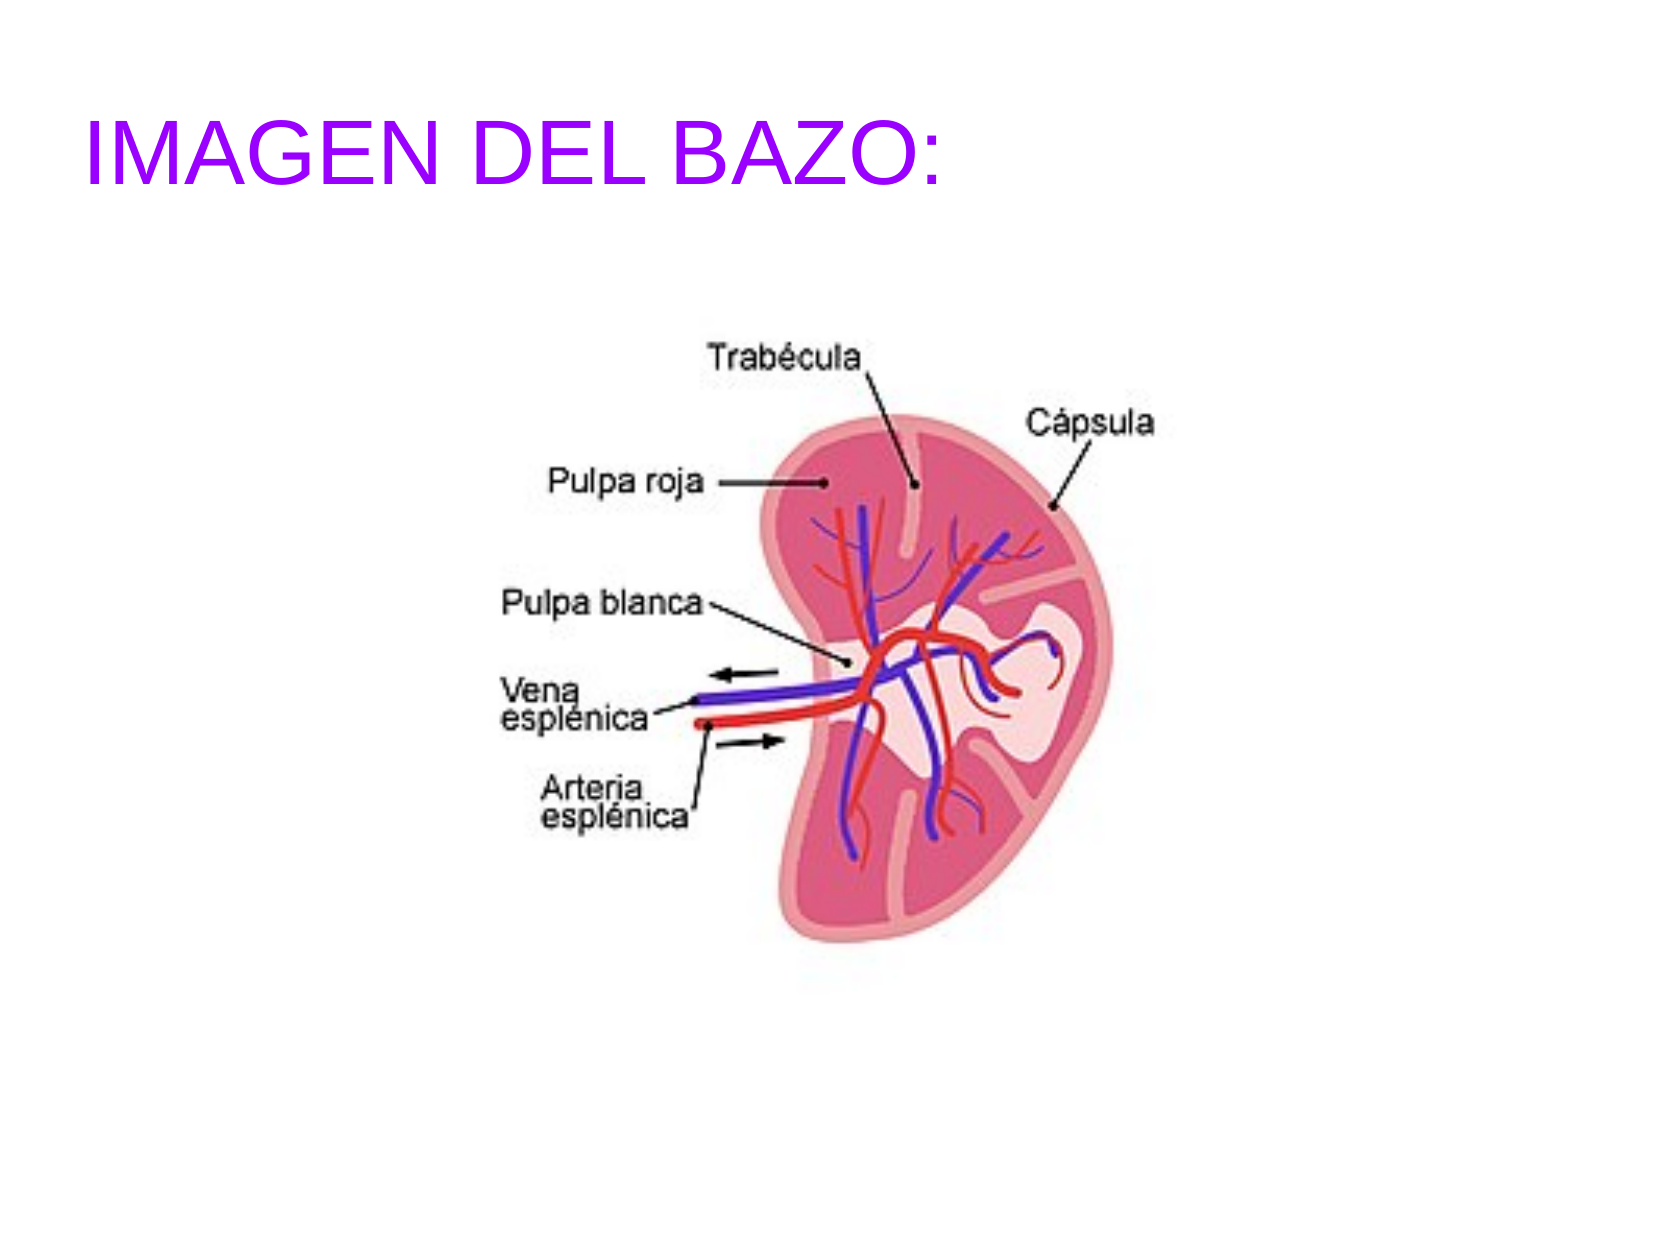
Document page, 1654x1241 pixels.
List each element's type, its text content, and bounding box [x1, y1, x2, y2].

title IMAGEN DEL BAZO: [82, 49, 1571, 257]
picture [451, 290, 1202, 1010]
